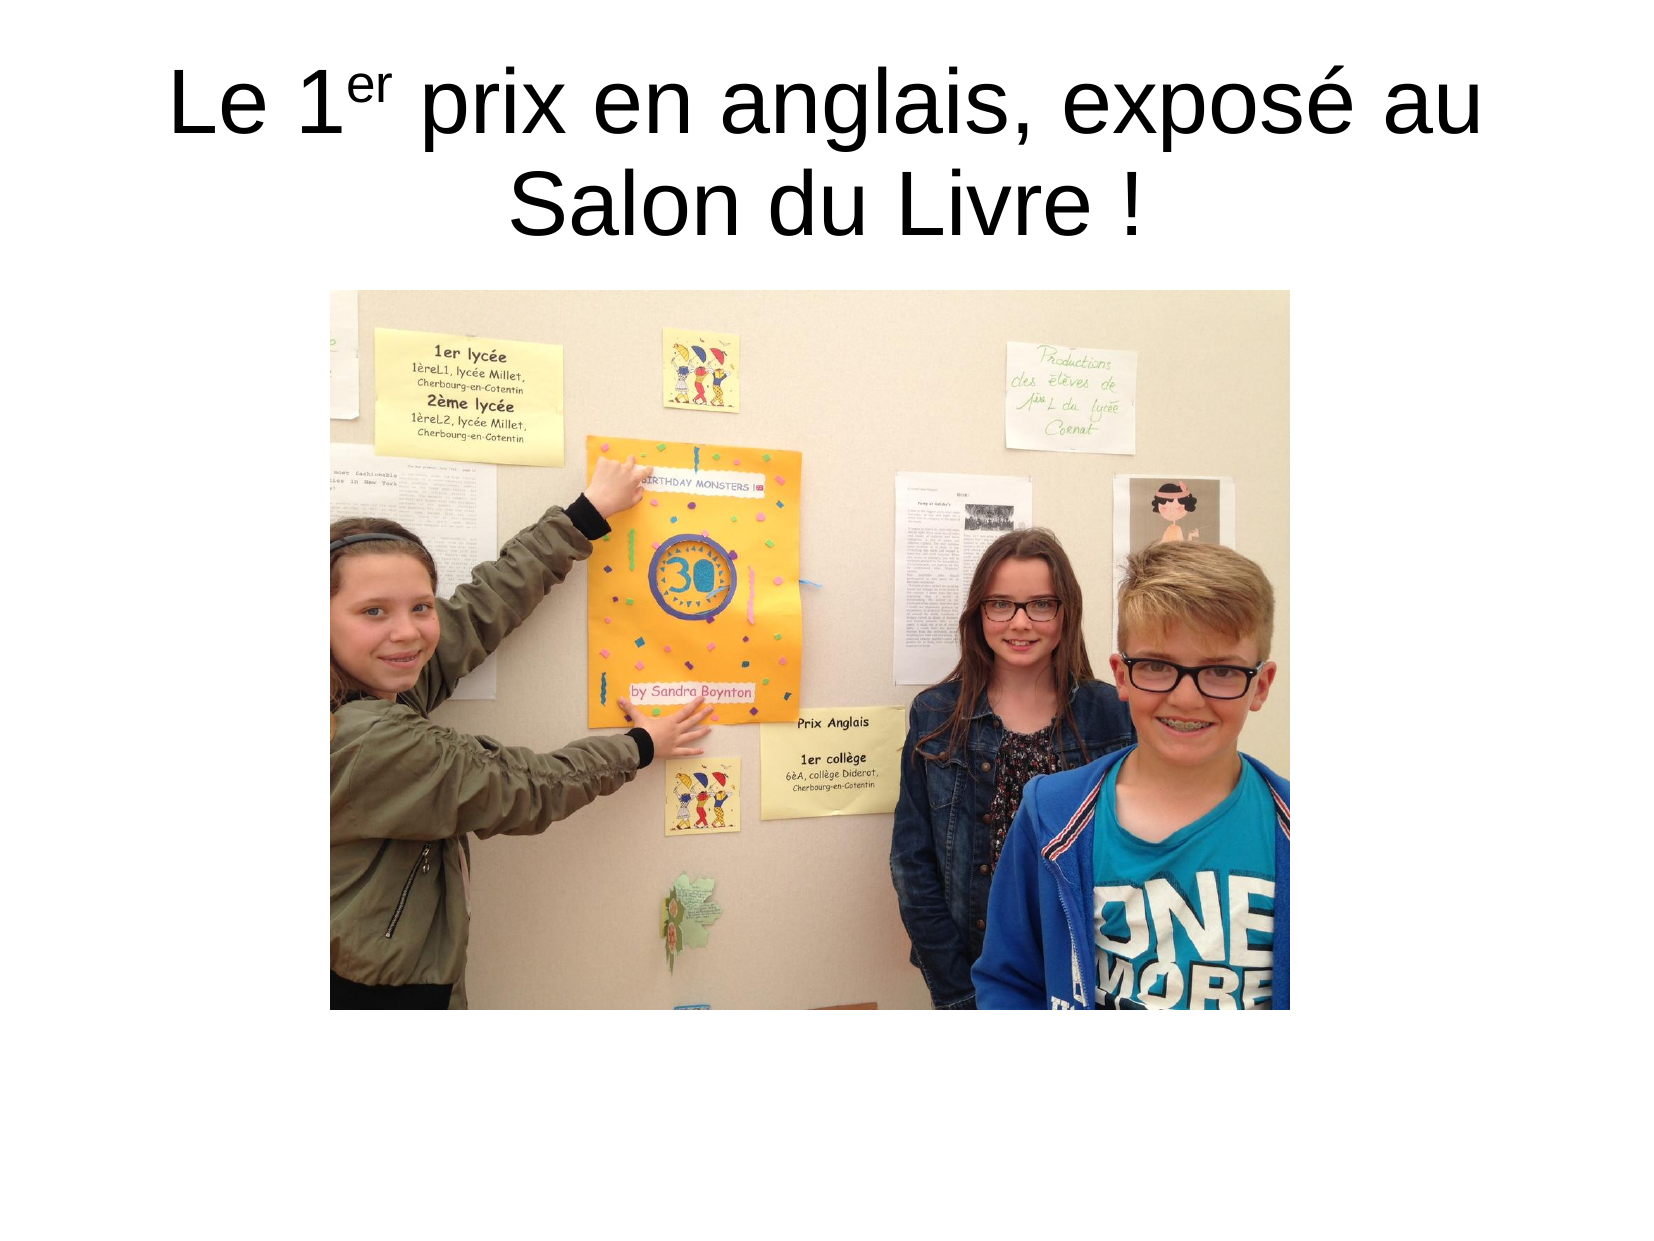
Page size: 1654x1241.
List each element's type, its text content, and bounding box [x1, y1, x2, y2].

picture [330, 290, 1290, 1010]
title Le 1er prix en anglais, exposé au Salon du Livre ! [82, 48, 1571, 258]
